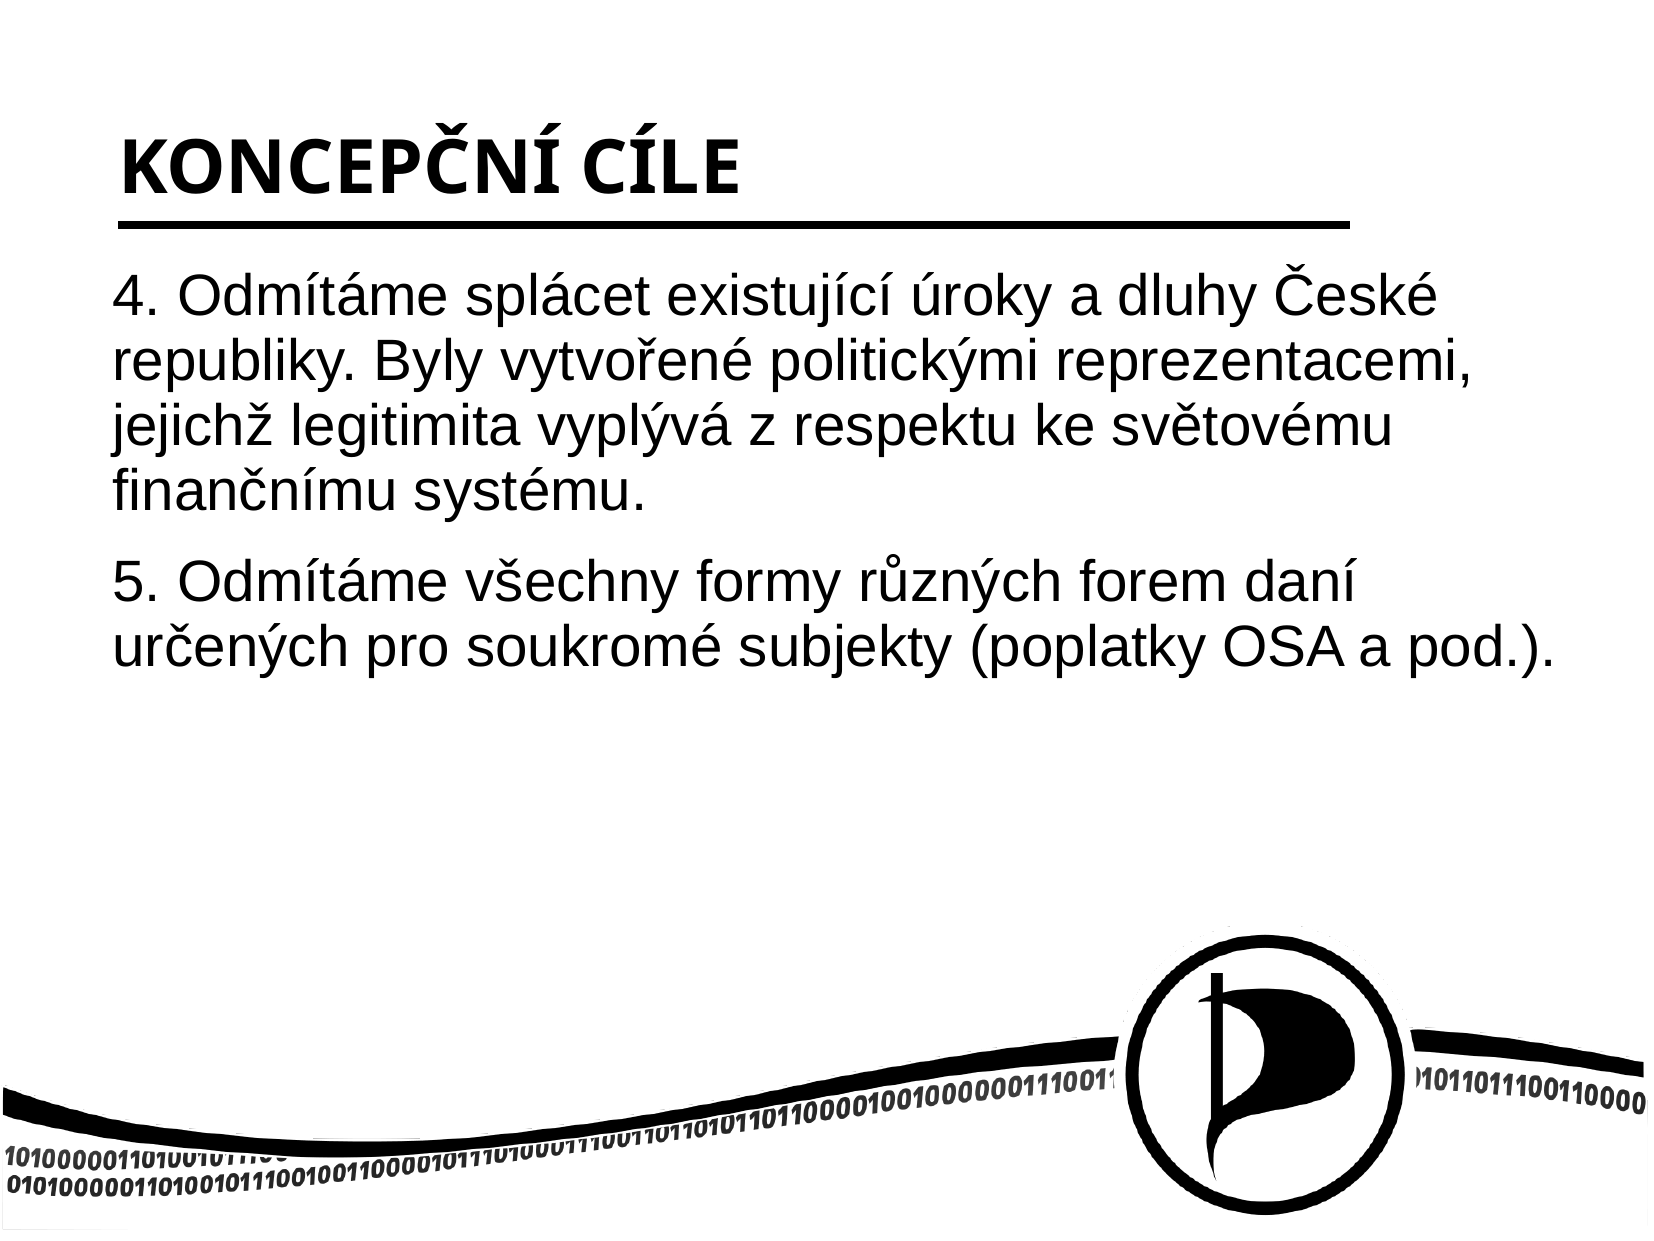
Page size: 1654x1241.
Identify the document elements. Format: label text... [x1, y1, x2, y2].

title KONCEPČNÍ CÍLE [118, 22, 1576, 216]
list 4. Odmítáme splácet existující úroky a dluhy České republiky. Byly vytvořené politickými reprezentacemi, jejichž legitimita vyplývá z respektu ke světovému finančnímu systému. 5. Odmítáme všechny formy různých forem daní určených pro soukromé subjekty (poplatky OSA a pod.). [112, 262, 1576, 1088]
picture [0, 922, 1648, 1230]
